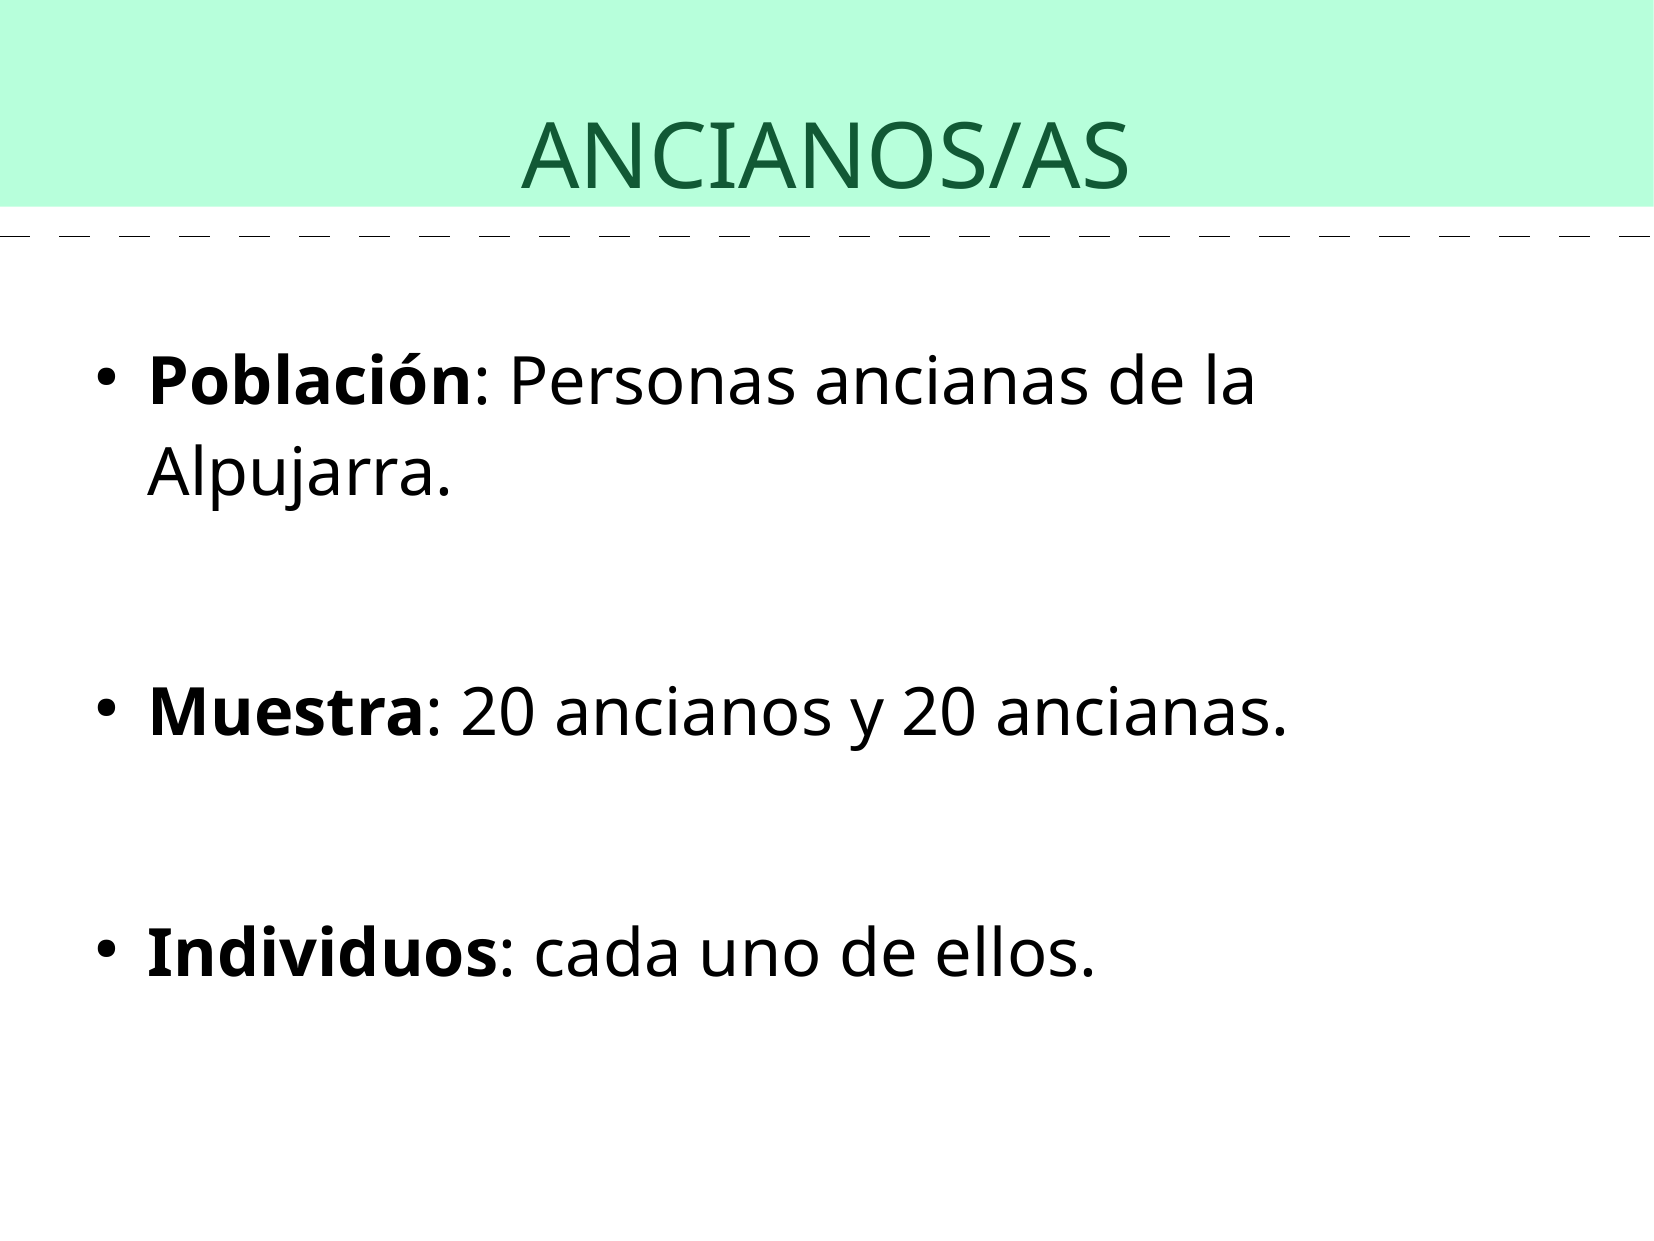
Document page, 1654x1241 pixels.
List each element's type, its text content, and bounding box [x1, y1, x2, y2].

list Población: Personas ancianas de la Alpujarra. Muestra: 20 ancianos y 20 ancianas. Individuos: cada uno de ellos. [76, 333, 1565, 1152]
title ANCIANOS/AS [82, 207, 1571, 257]
text_box [0, 0, 1654, 207]
